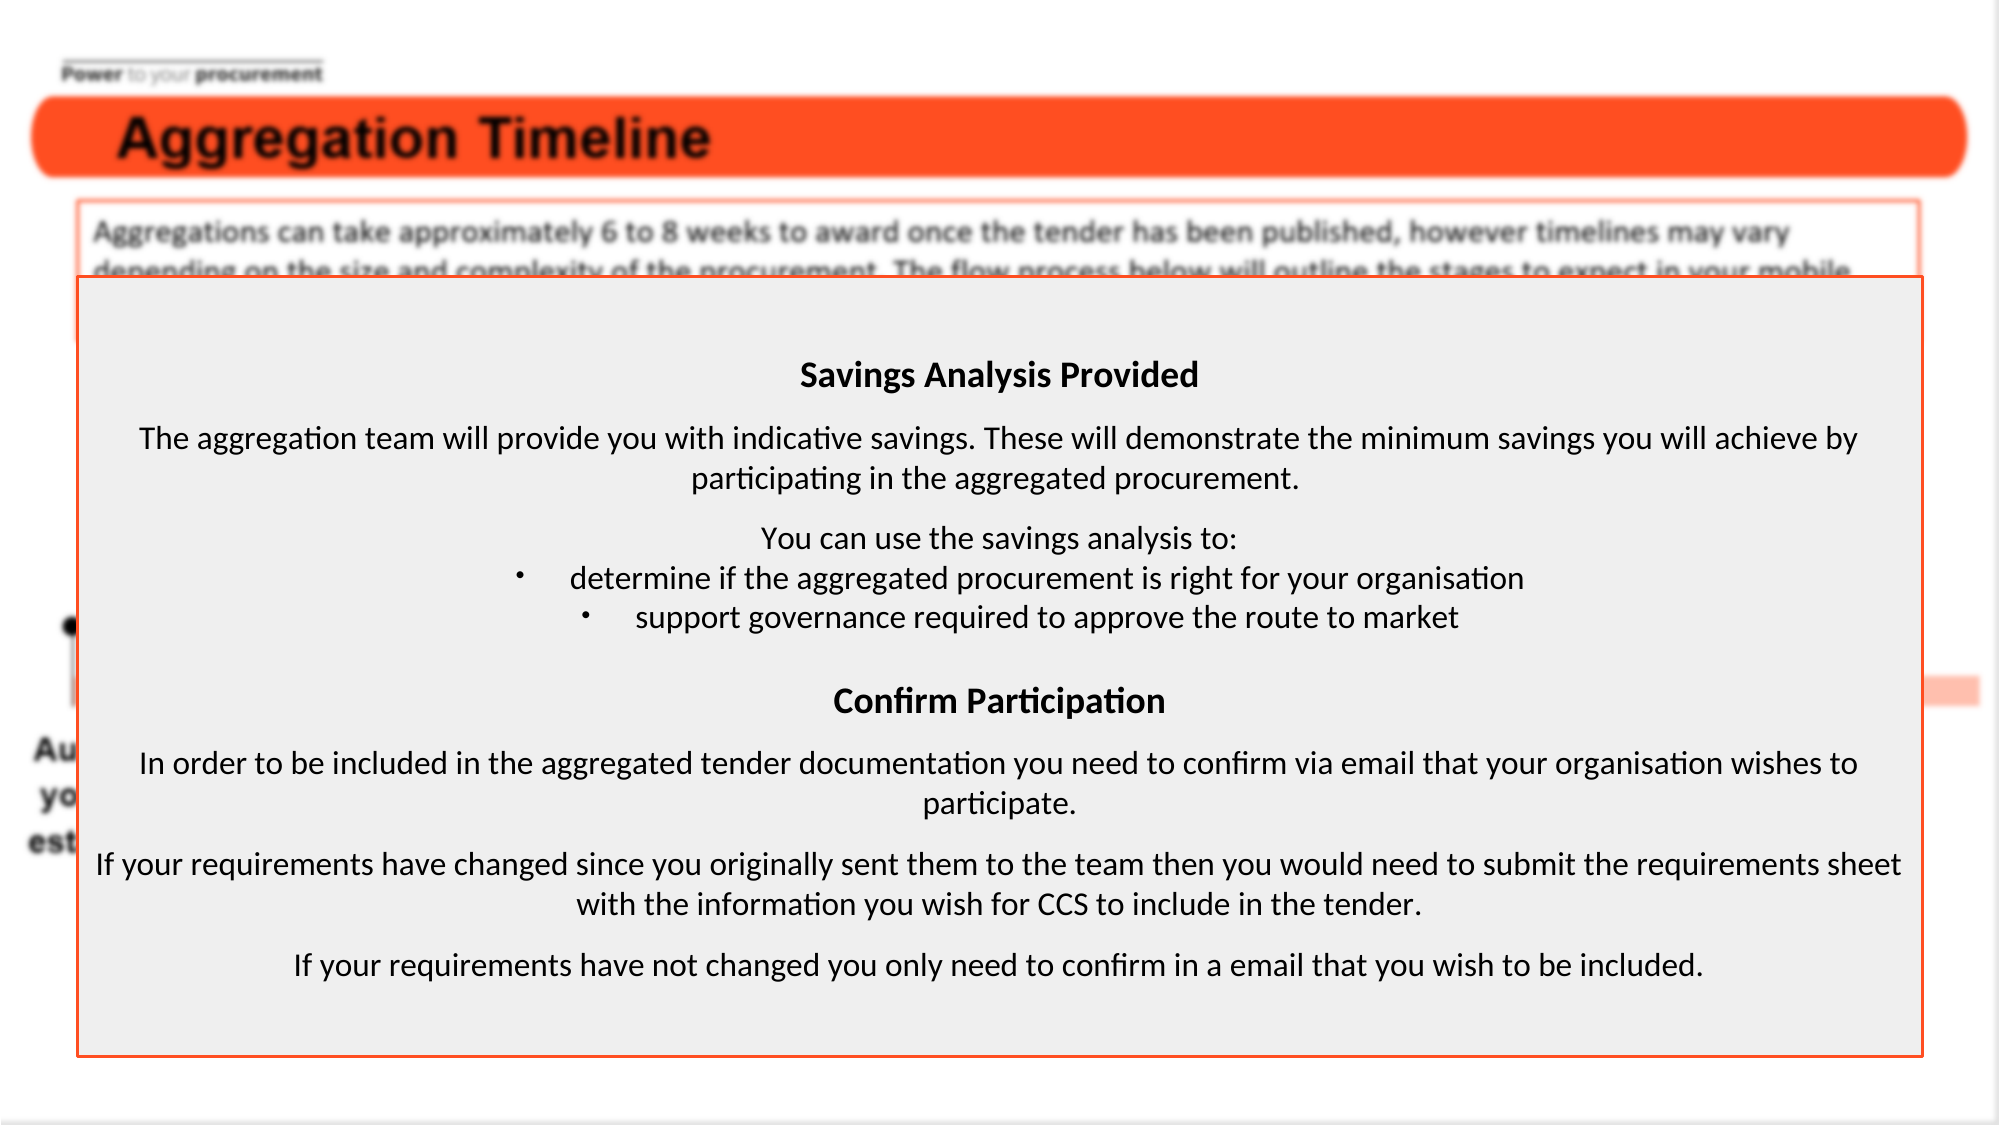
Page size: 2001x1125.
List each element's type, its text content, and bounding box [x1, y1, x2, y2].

picture [1, 0, 1999, 1125]
text_box Savings Analysis Provided The aggregation team will provide you with indicative savings. These will demonstrate the minimum savings you will achieve by participating in the aggregated procurement. You can use the savings analysis to: determine if the aggregated procurement is right for your organisation support governance required to approve the route to market Confirm Participation In order to be included in the aggregated tender documentation you need to confirm via email that your organisation wishes to participate. If your requirements have changed since you originally sent them to the team then you would need to submit the requirements sheet with the information you wish for CCS to include in the tender. If your requirements have not changed you only need to confirm in a email that you wish to be included. [77, 277, 1923, 1056]
